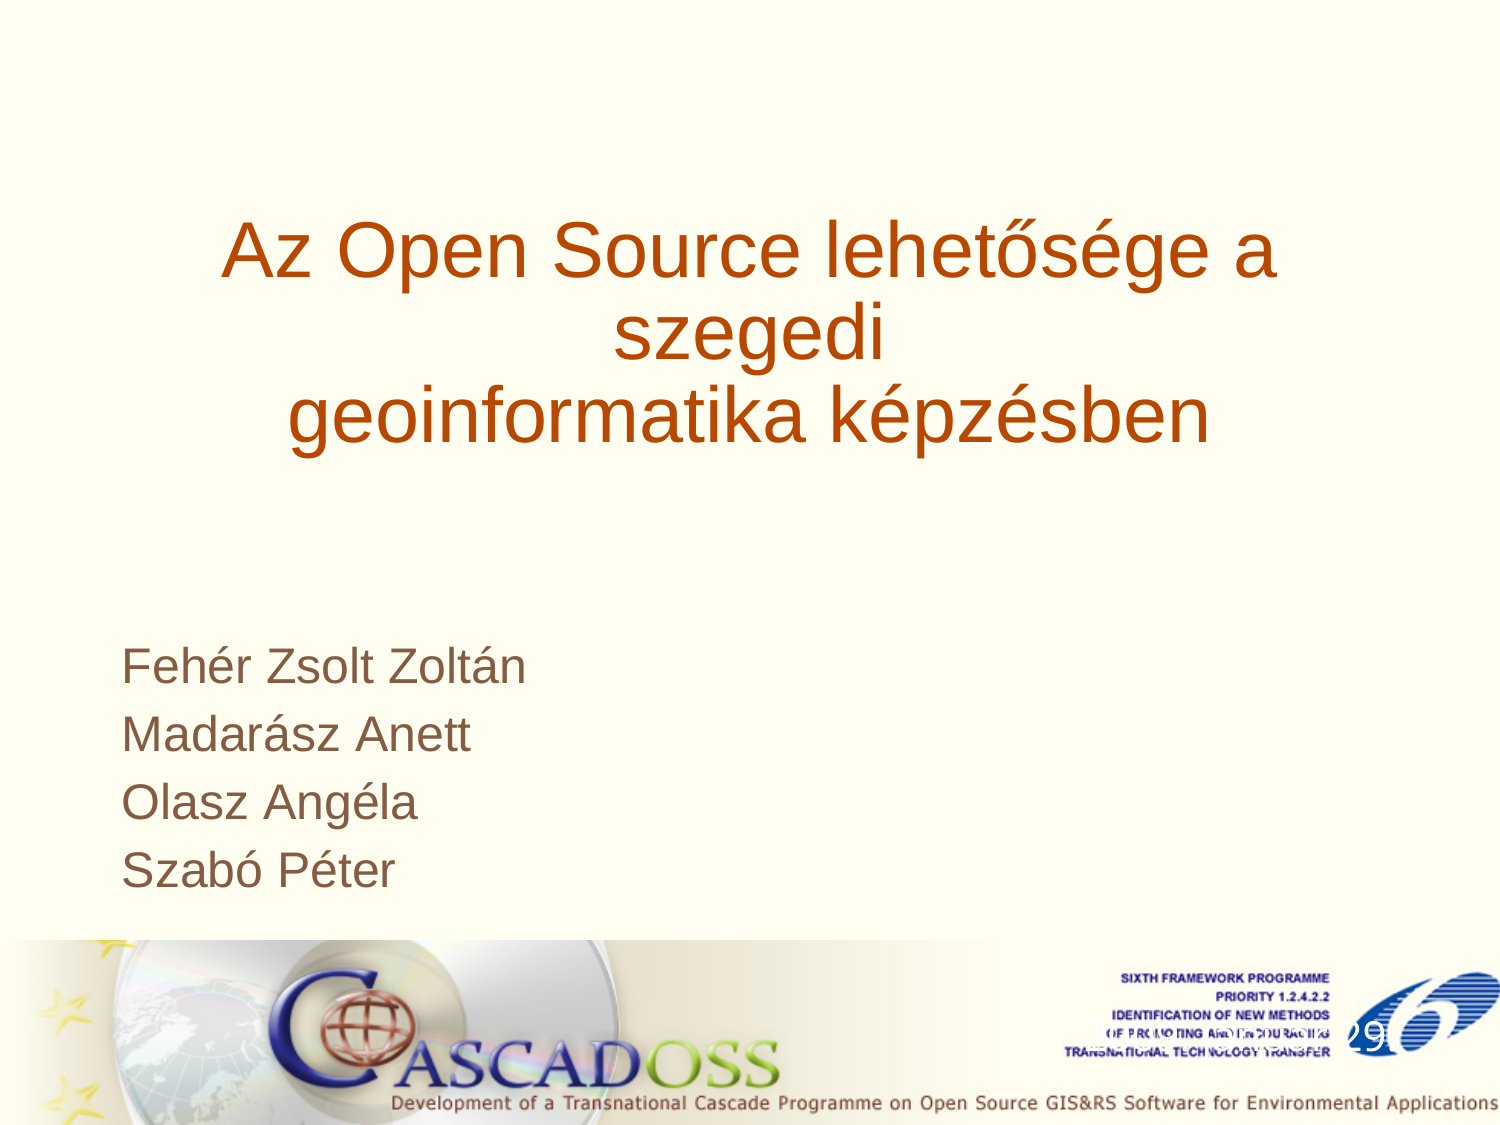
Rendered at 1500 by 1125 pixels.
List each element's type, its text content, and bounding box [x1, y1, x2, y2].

picture [0, 940, 1500, 1125]
subtitle Fehér Zsolt Zoltán Madarász Anett Olasz Angéla Szabó Péter [121, 597, 689, 935]
text_box 2009. január 29. [1069, 999, 1436, 1072]
title Az Open Source lehetősége a szegedi geoinformatika képzésben [75, 90, 1426, 575]
